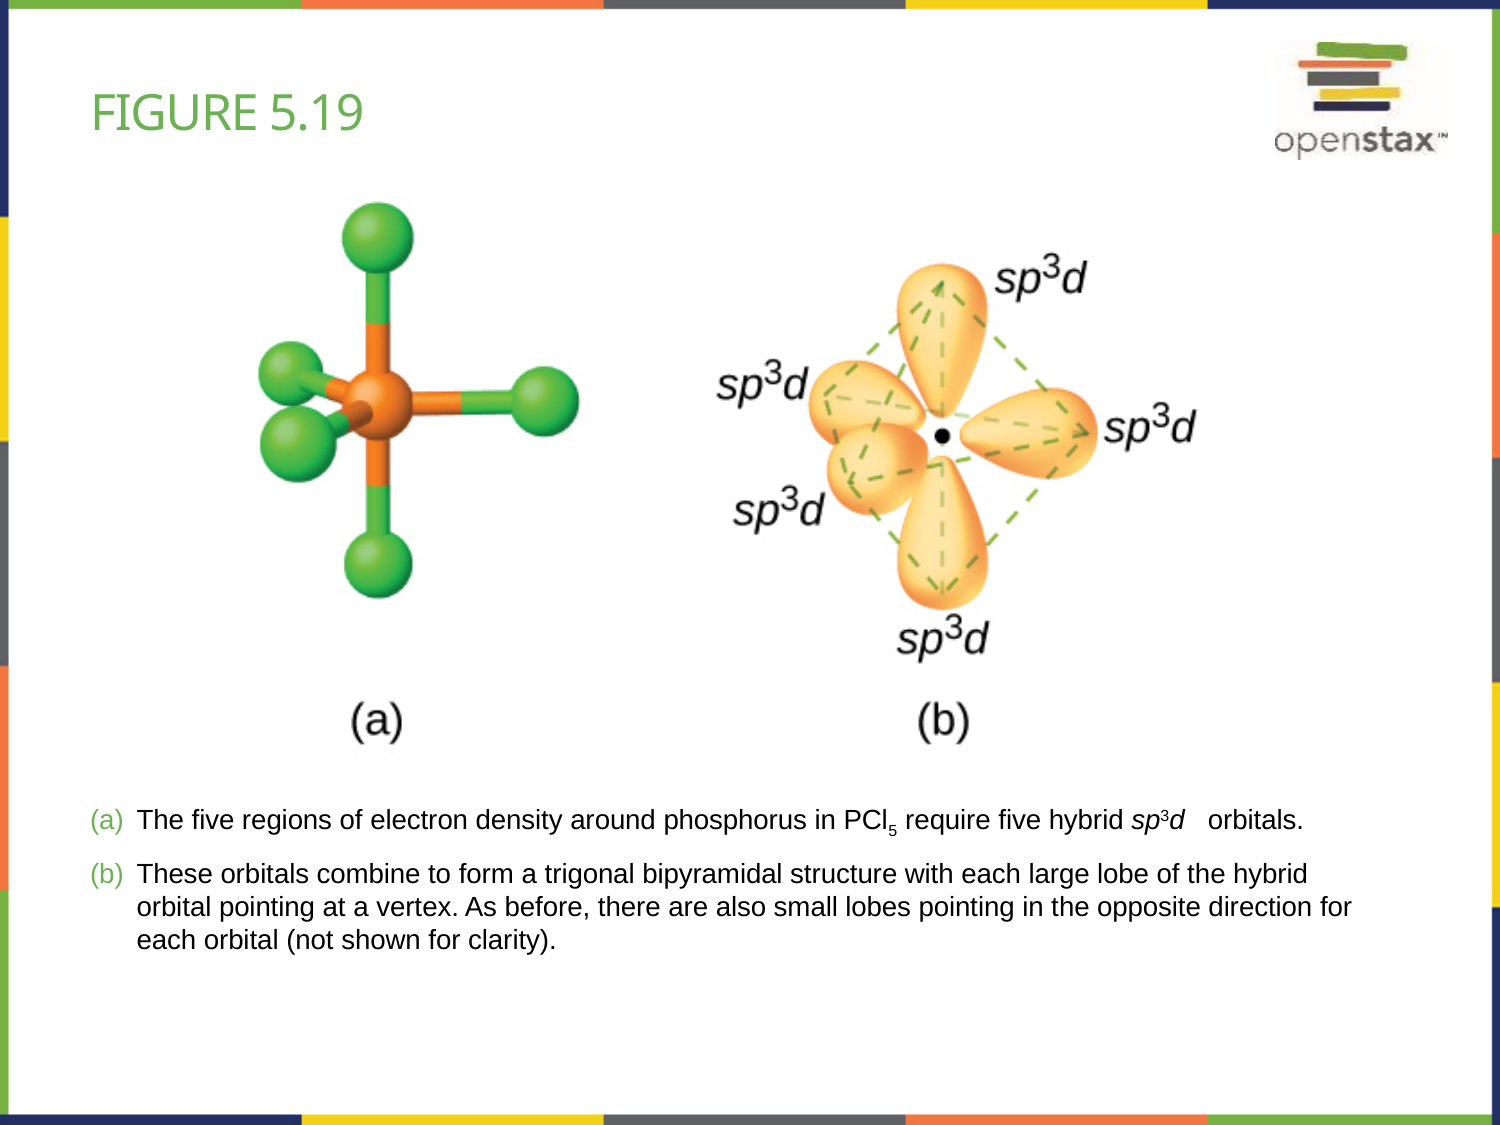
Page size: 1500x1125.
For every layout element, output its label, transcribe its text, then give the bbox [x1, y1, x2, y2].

title Figure 5.19 [75, 39, 1398, 148]
picture [0, 0, 1500, 1125]
list The five regions of electron density around phosphorus in PCl5 require five hybrid sp3d orbitals. These orbitals combine to form a trigonal bipyramidal structure with each large lobe of the hybrid orbital pointing at a vertex. As before, there are also small lobes pointing in the opposite direction for each orbital (not shown for clarity). [75, 794, 1398, 986]
